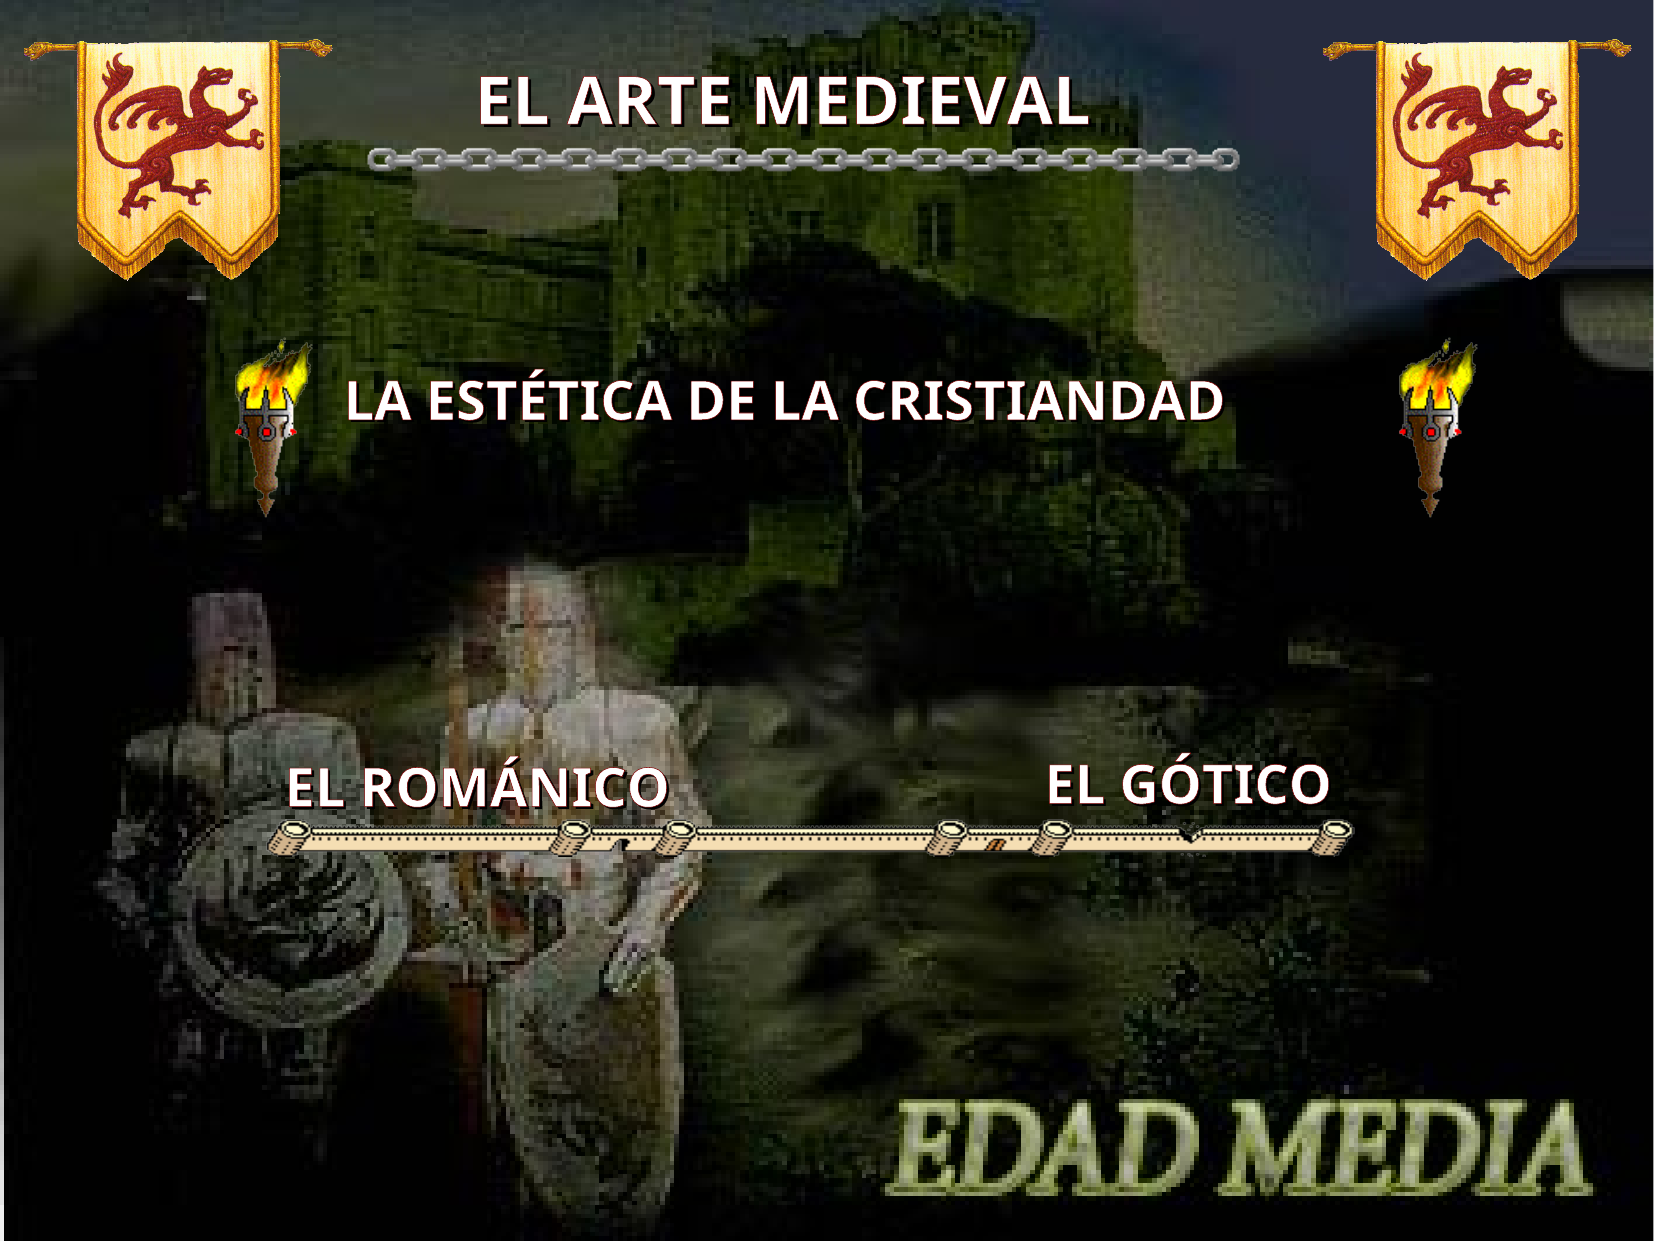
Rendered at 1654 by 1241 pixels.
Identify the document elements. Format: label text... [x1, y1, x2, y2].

picture [0, 0, 1654, 1241]
text_box LA ESTÉTICA DE LA CRISTIANDAD [328, 354, 1387, 433]
text_box EL GÓTICO [1029, 738, 1389, 817]
text_box EL ARTE MEDIEVAL [459, 45, 1250, 139]
text_box EL ROMÁNICO [269, 741, 736, 818]
